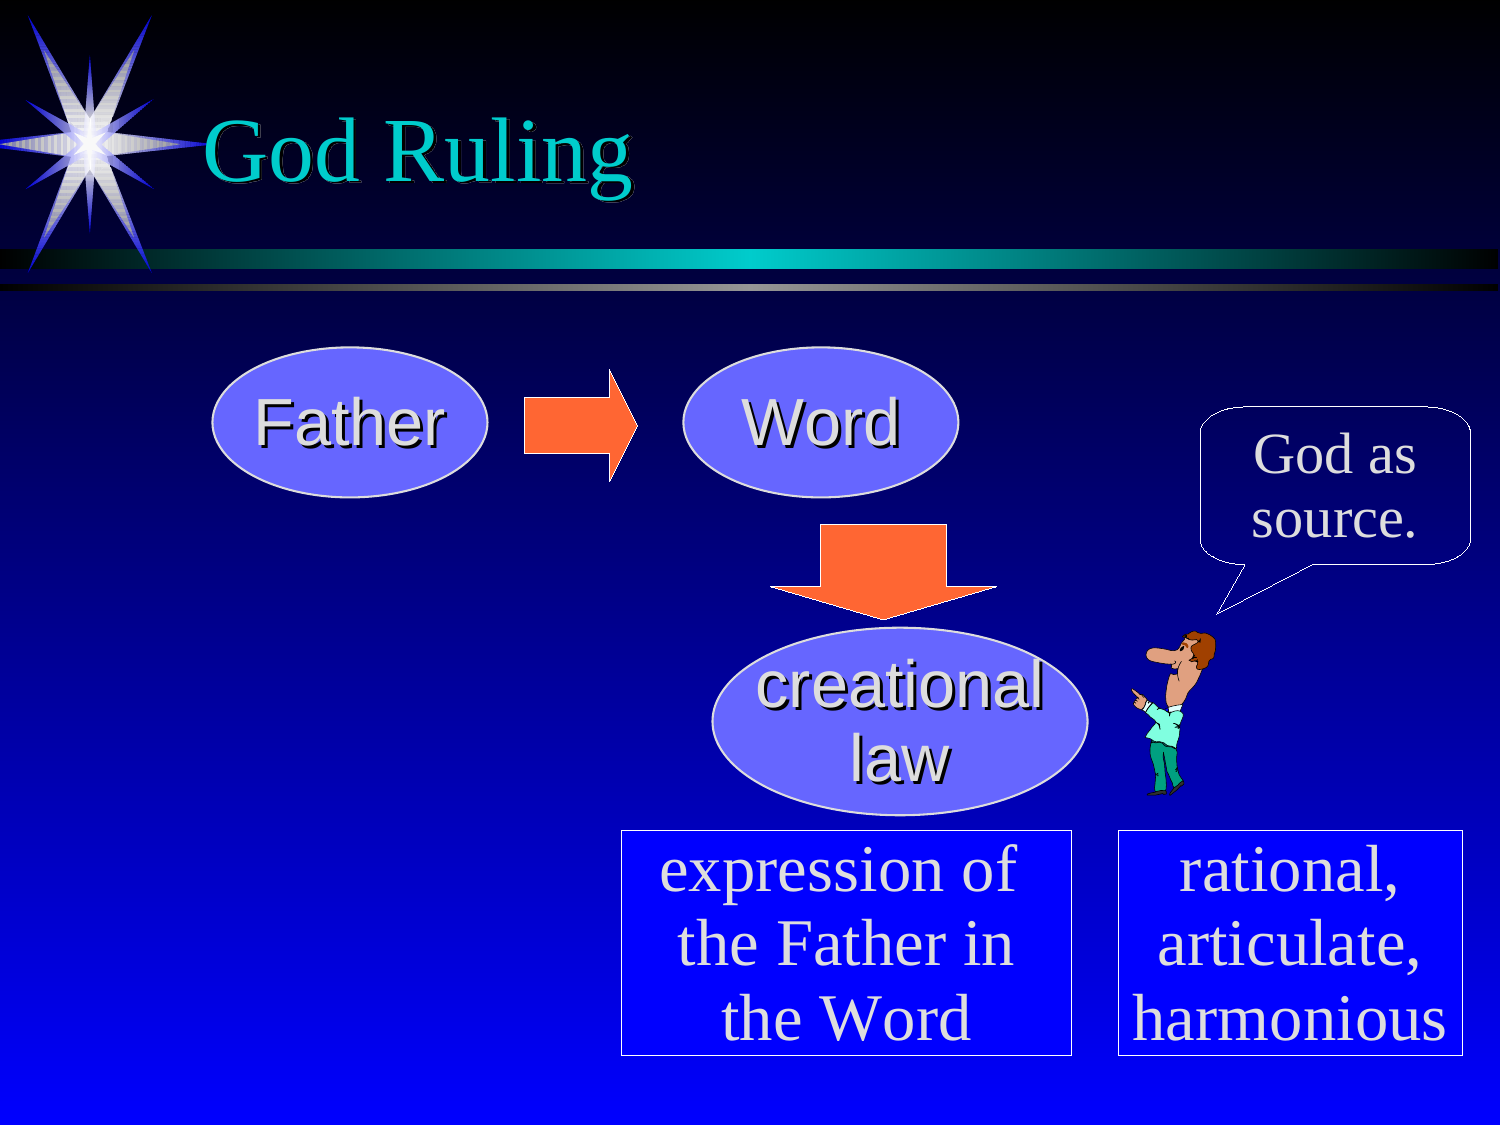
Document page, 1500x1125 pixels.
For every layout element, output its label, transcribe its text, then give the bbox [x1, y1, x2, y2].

text_box 20 [131, 239, 141, 245]
text_box Word [683, 347, 959, 498]
text_box Father [212, 347, 488, 498]
text_box 20 [38, 239, 49, 245]
text_box God as source. [1200, 406, 1471, 615]
text_box 20 [38, 43, 48, 49]
title God Ruling [187, 56, 1463, 244]
text_box expression of the Father in the Word [621, 830, 1072, 1056]
chart [1130, 630, 1217, 797]
text_box 20 [181, 140, 187, 148]
text_box [524, 369, 638, 482]
text_box 20 [131, 43, 142, 49]
text_box rational, articulate, harmonious [1118, 830, 1463, 1056]
text_box [770, 524, 997, 620]
text_box creational law [712, 627, 1088, 816]
text_box 20 [134, 107, 138, 117]
